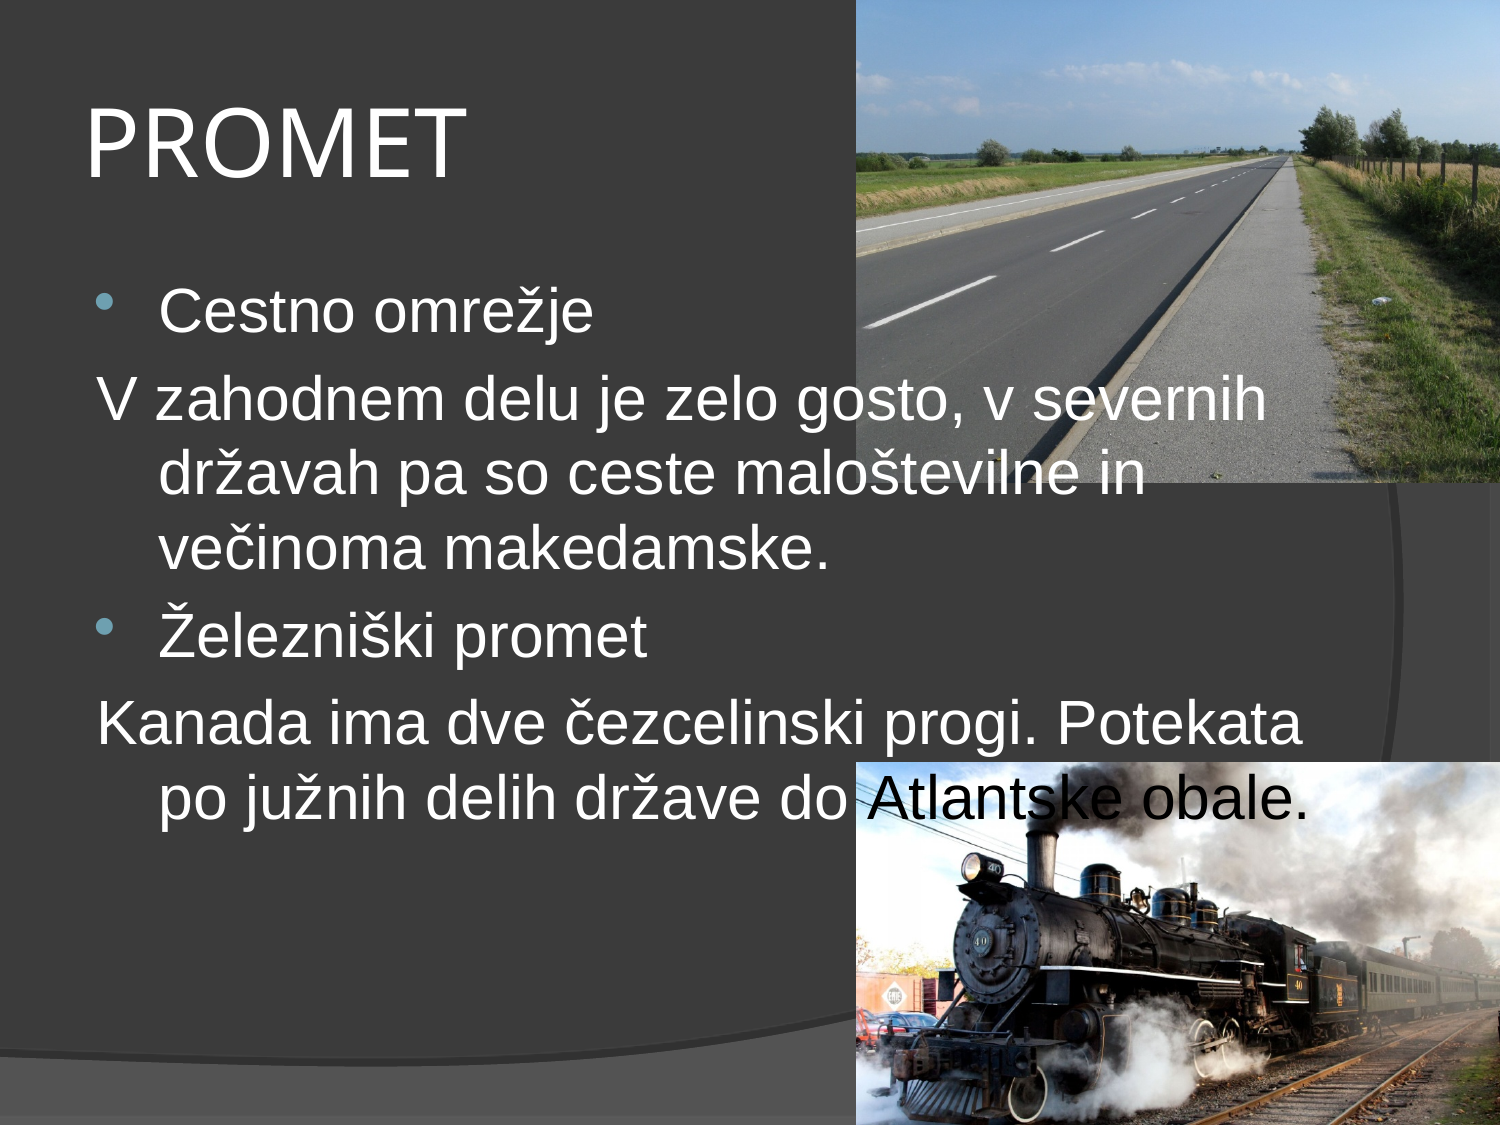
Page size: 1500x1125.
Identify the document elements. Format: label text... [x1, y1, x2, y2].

list Cestno omrežje V zahodnem delu je zelo gosto, v severnih državah pa so ceste maloštevilne in večinoma makedamske. Železniški promet Kanada ima dve čezcelinski progi. Potekata po južnih delih države do Atlantske obale. [75, 262, 1400, 1024]
picture [856, 762, 1500, 1125]
title PROMET [75, 45, 1300, 233]
picture [856, 0, 1500, 483]
